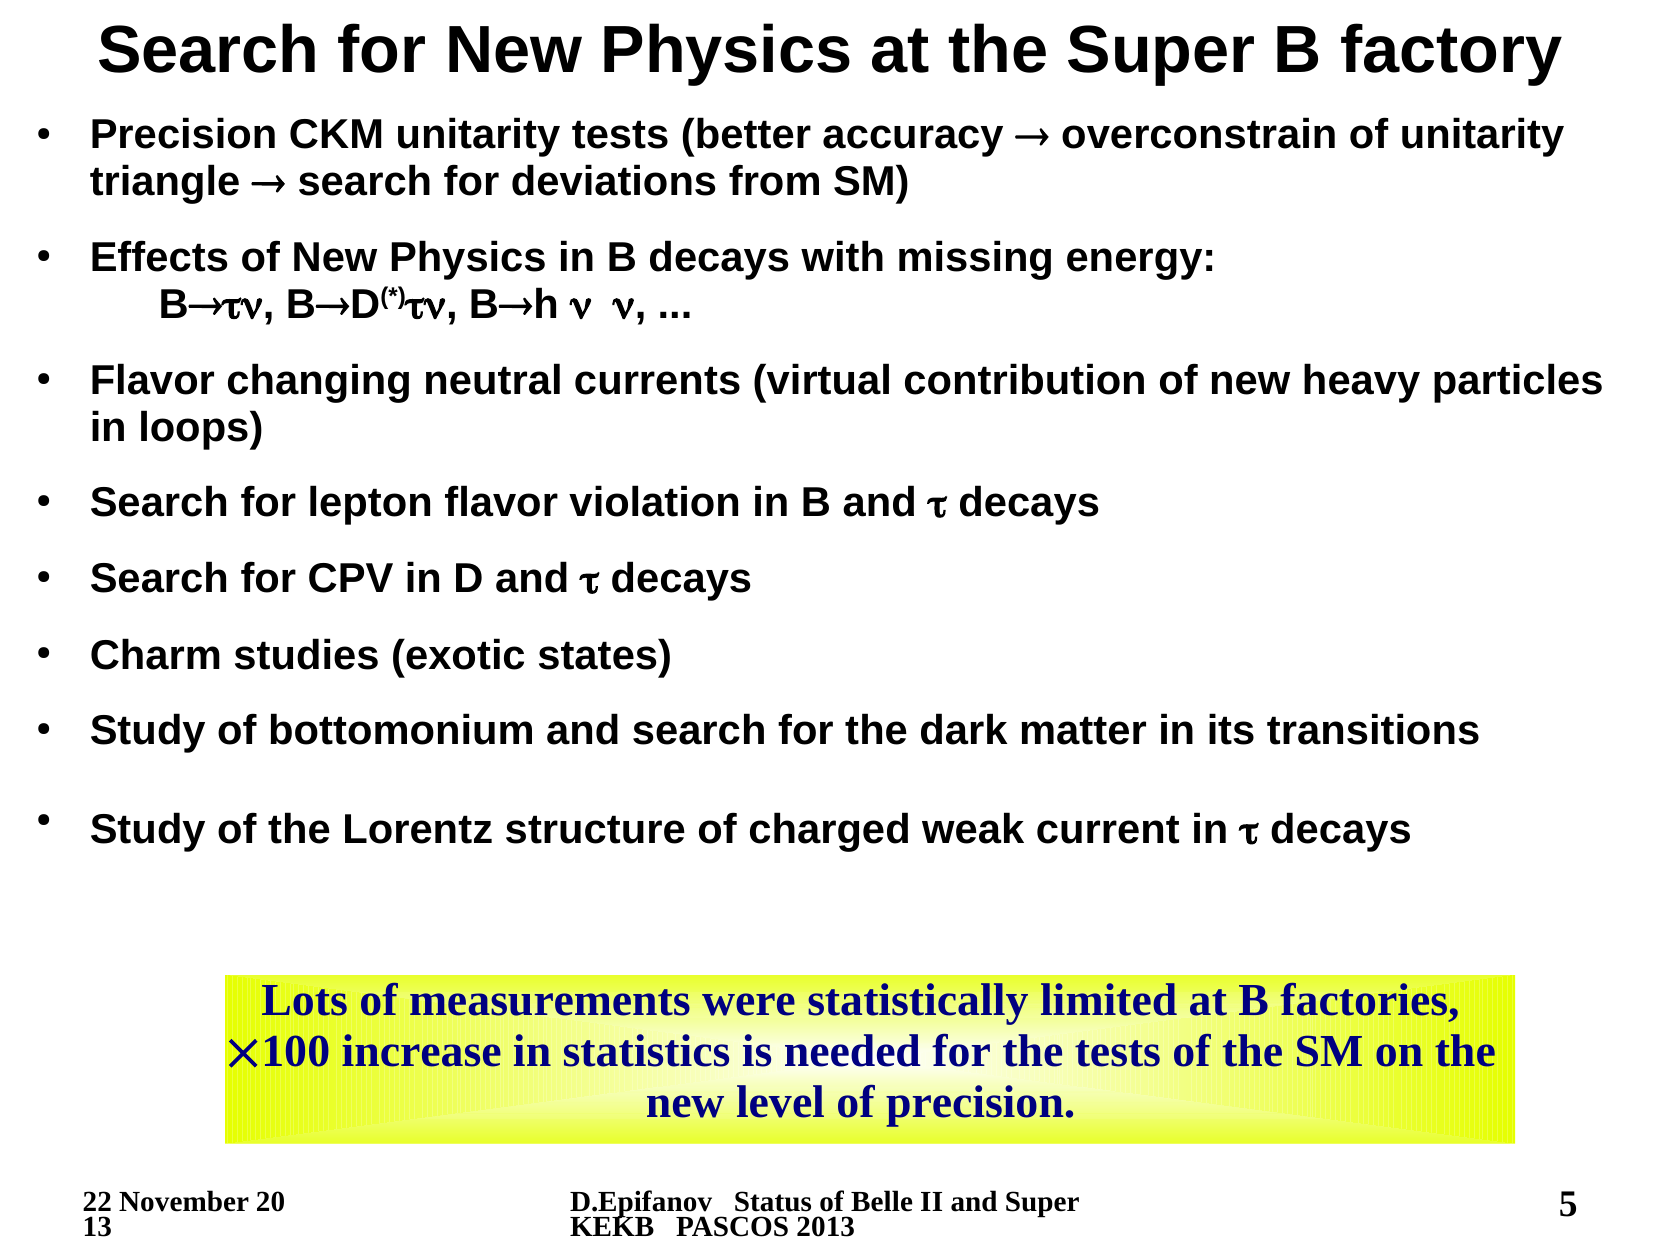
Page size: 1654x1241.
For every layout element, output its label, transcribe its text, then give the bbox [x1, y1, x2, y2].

text_box Lots of measurements were statistically limited at B factories, 100 increase in statistics is needed for the tests of the SM on the new level of precision. [225, 975, 1516, 1144]
list Precision CKM unitarity tests (better accuracy  overconstrain of unitarity triangle  search for deviations from SM) Effects of New Physics in B decays with missing energy: B, BD(*), Bh  , ... Flavor changing neutral currents (virtual contribution of new heavy particles in loops) Search for lepton flavor violation in B and  decays Search for CPV in D and  decays Charm studies (exotic states) Study of bottomonium and search for the dark matter in its transitions Study of the Lorentz structure of charged weak current in  decays [18, 111, 1621, 885]
title Search for New Physics at the Super B factory [60, 12, 1621, 88]
